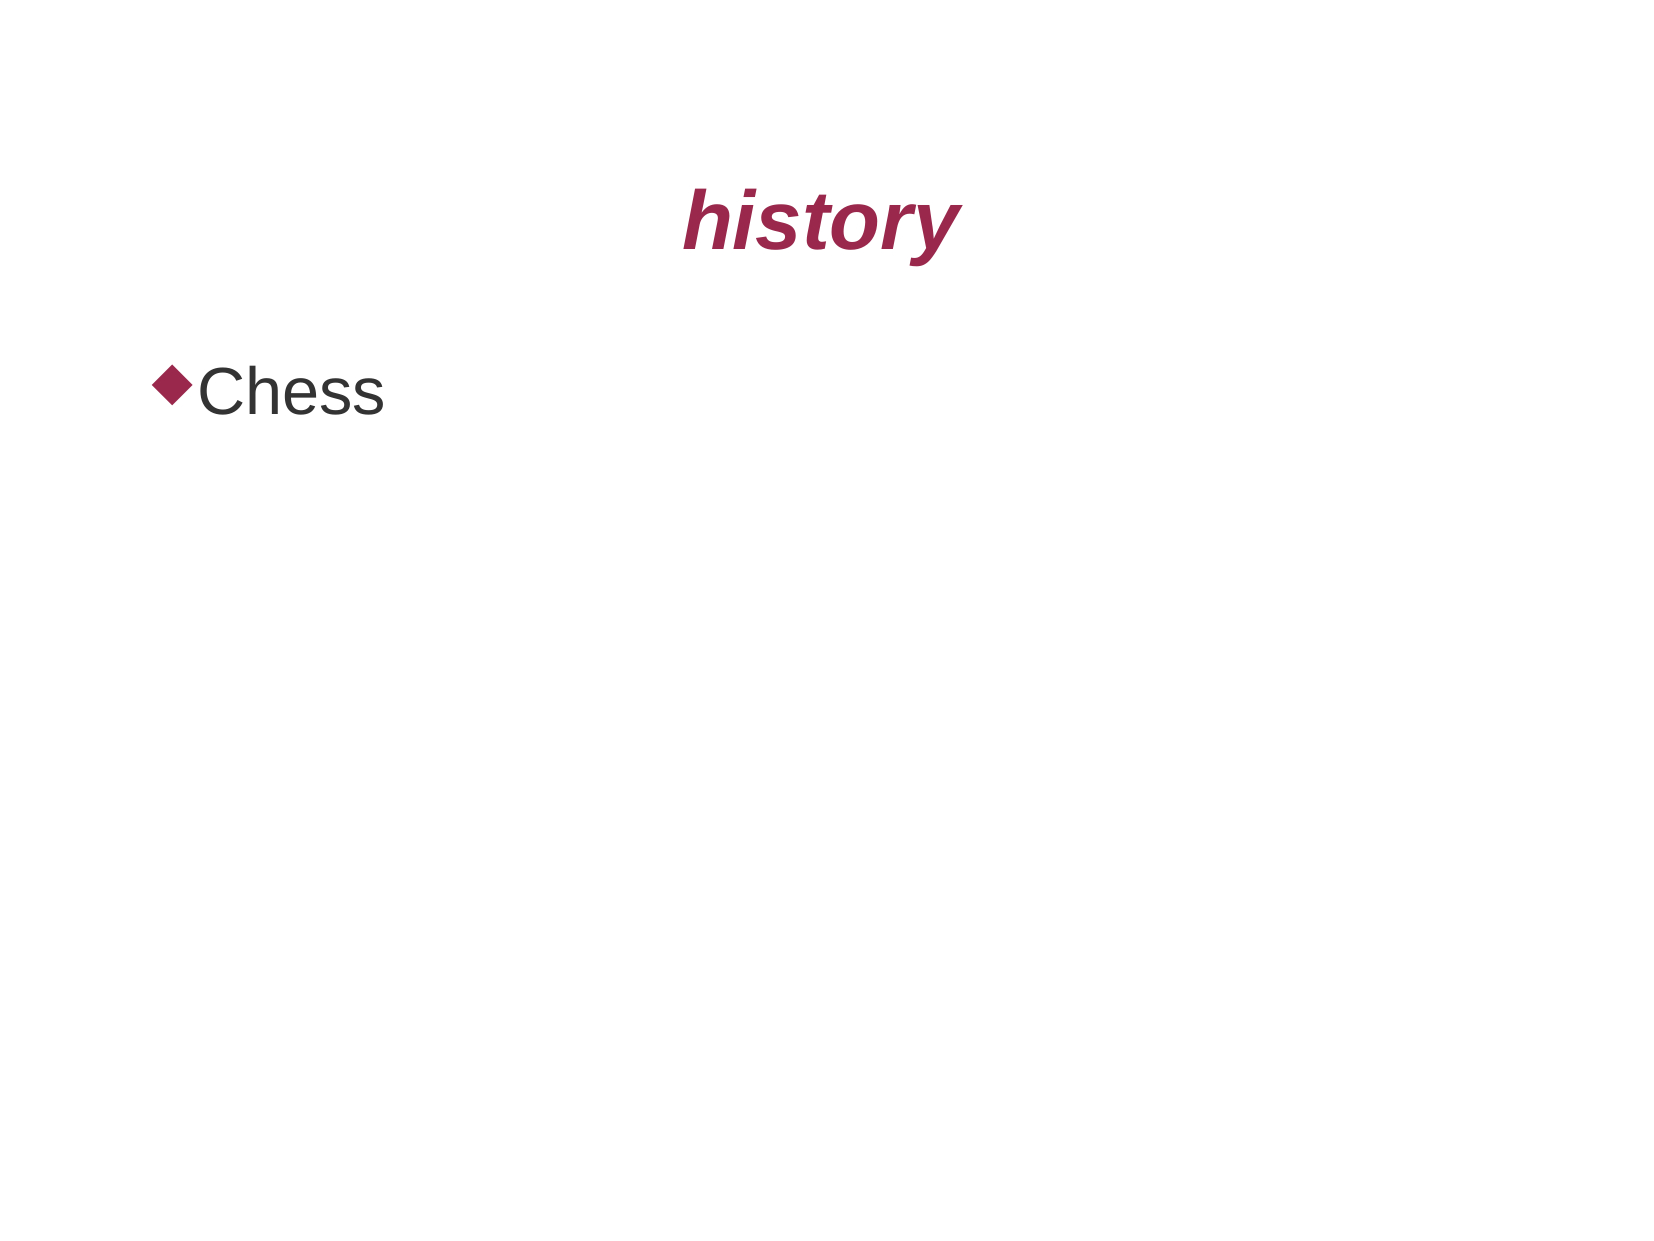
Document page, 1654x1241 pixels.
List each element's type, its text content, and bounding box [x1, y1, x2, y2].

title history [135, 117, 1506, 325]
list Chess [147, 354, 1506, 1063]
